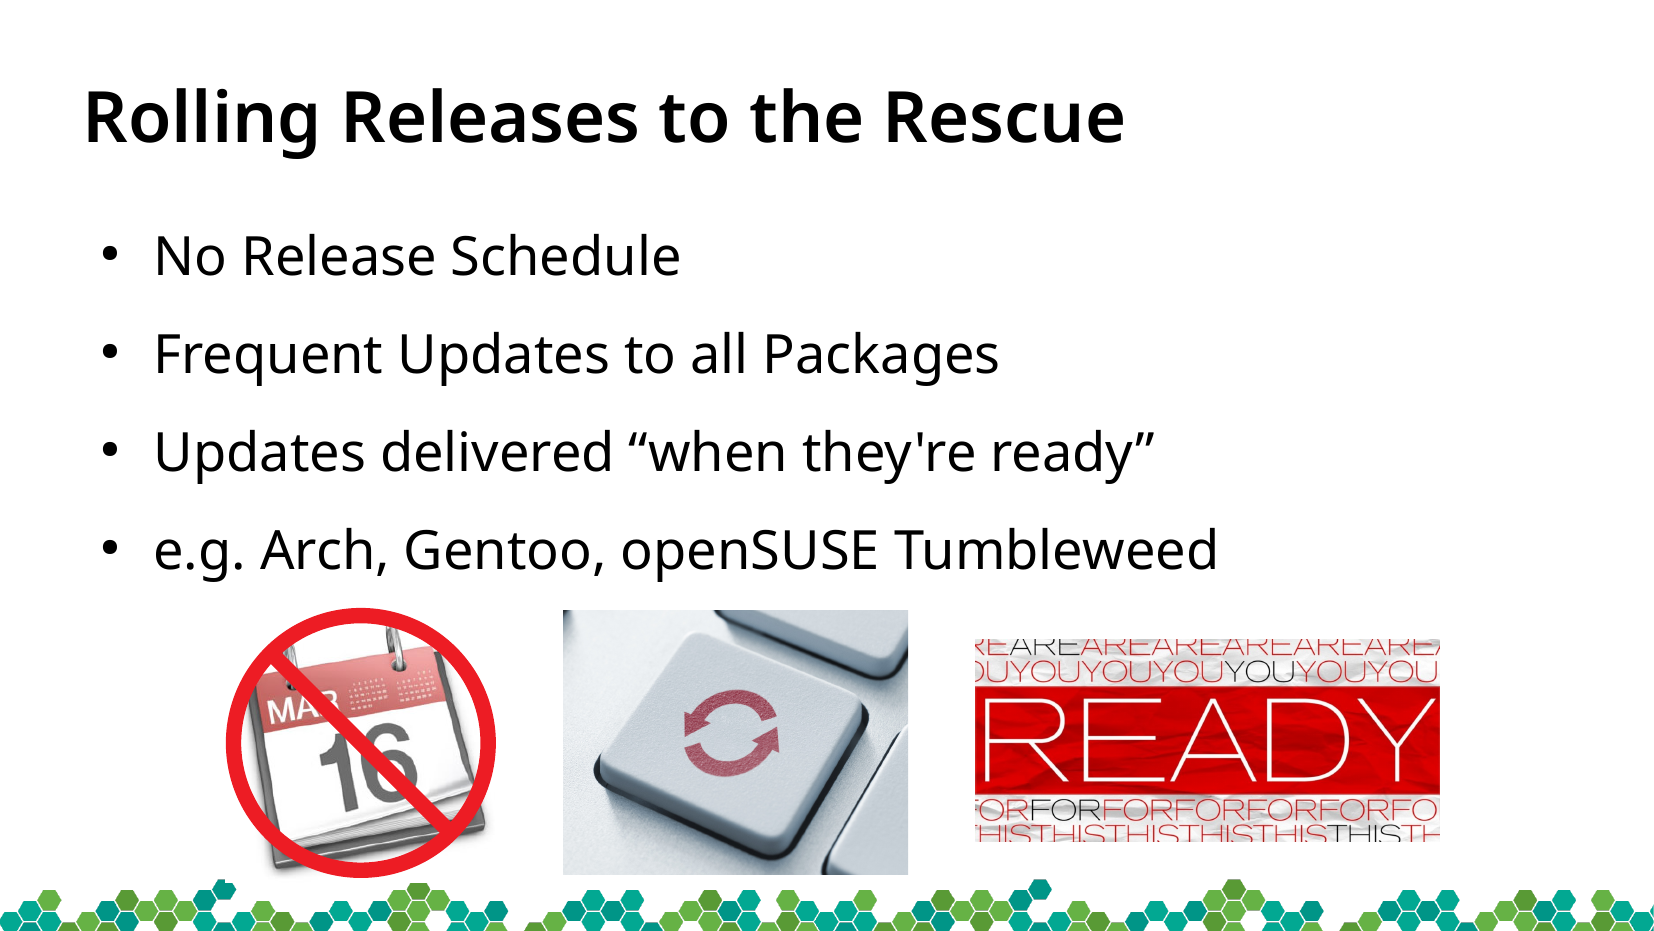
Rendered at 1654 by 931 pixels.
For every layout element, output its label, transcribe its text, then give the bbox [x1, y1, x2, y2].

picture [225, 607, 356, 736]
picture [283, 624, 480, 821]
title Rolling Releases to the Rescue [82, 37, 1571, 193]
picture [975, 639, 1440, 842]
picture [242, 666, 438, 862]
text_box [225, 607, 496, 878]
picture [0, 607, 1654, 931]
list No Release Schedule Frequent Updates to all Packages Updates delivered “when they're ready” e.g. Arch, Gentoo, openSUSE Tumbleweed [82, 217, 1571, 851]
